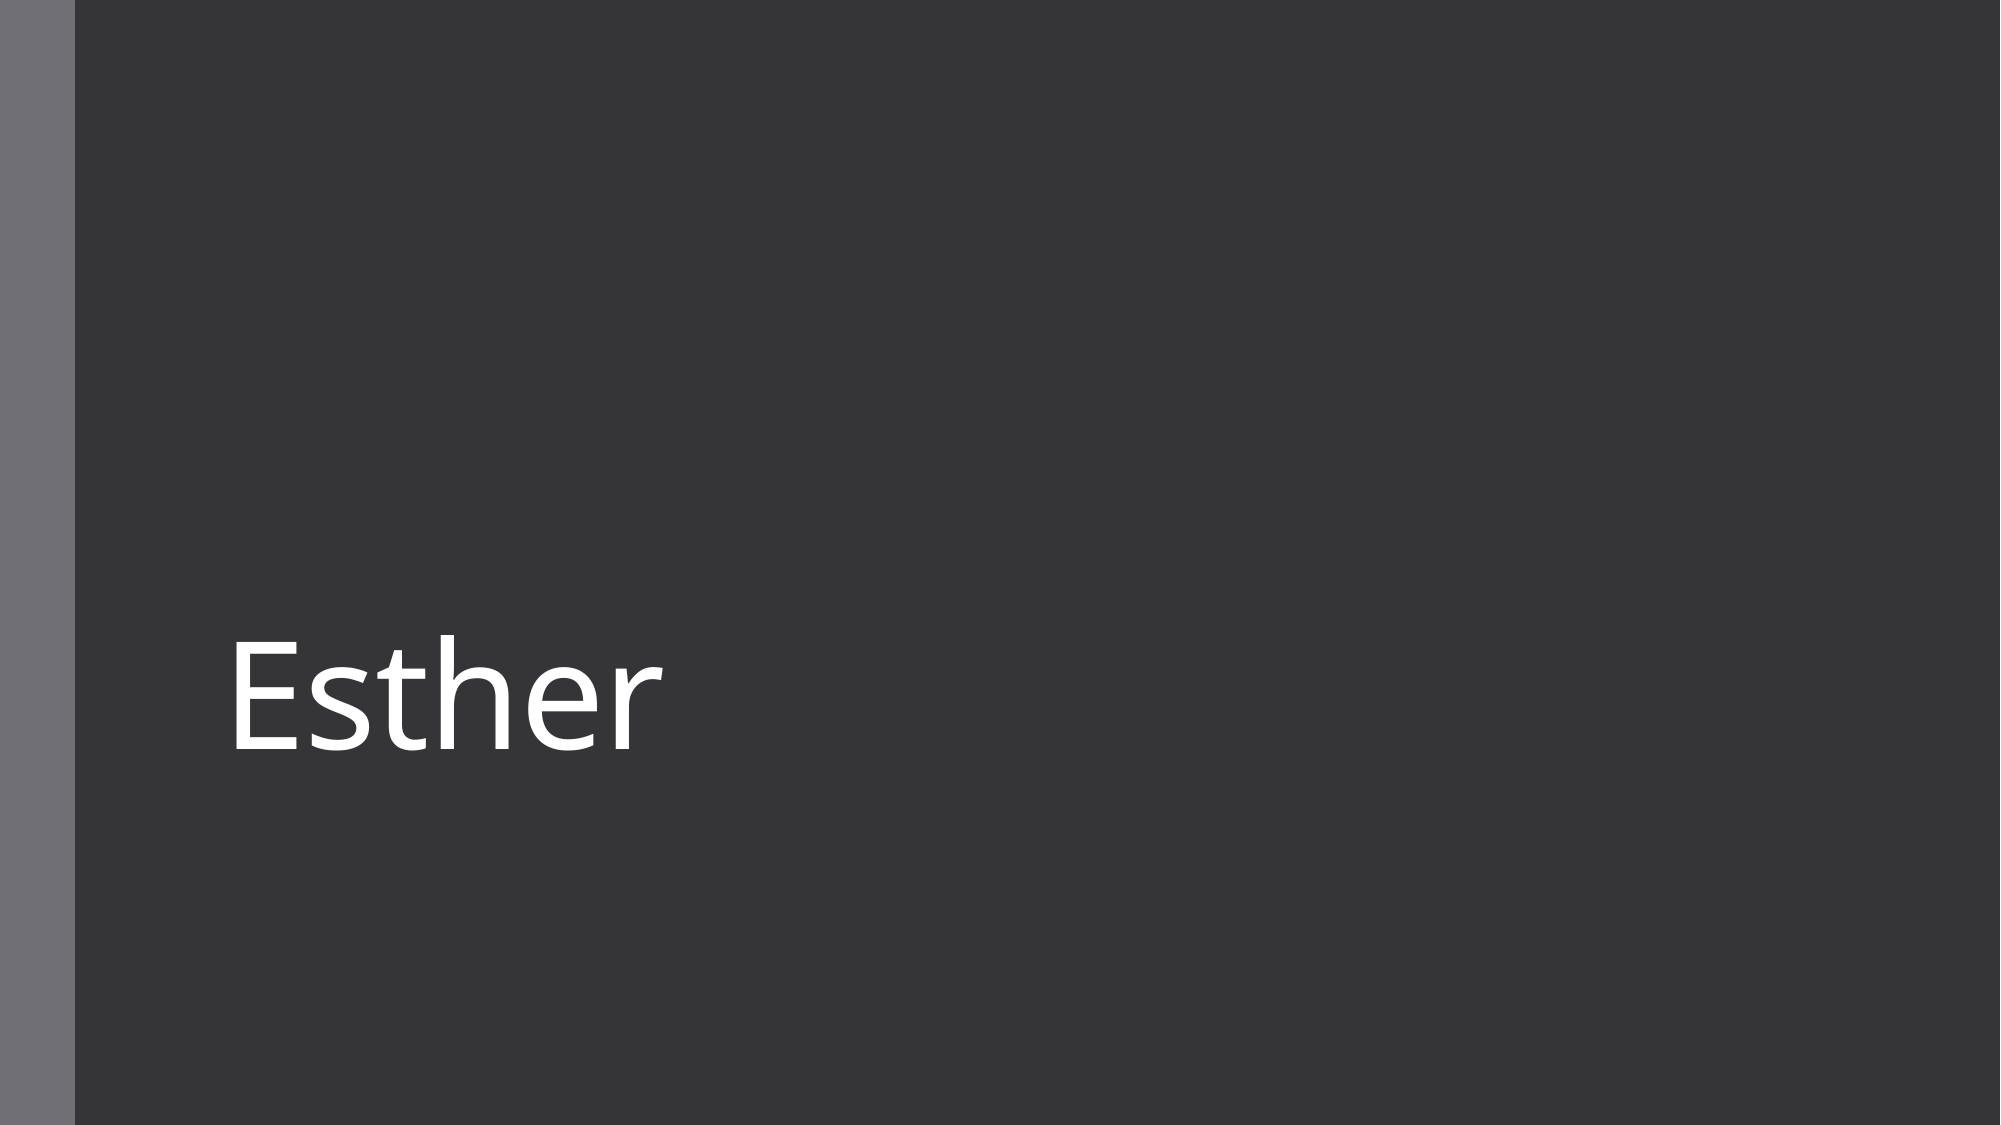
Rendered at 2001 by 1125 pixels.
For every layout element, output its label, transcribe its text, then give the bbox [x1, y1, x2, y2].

title Esther [206, 124, 1752, 788]
